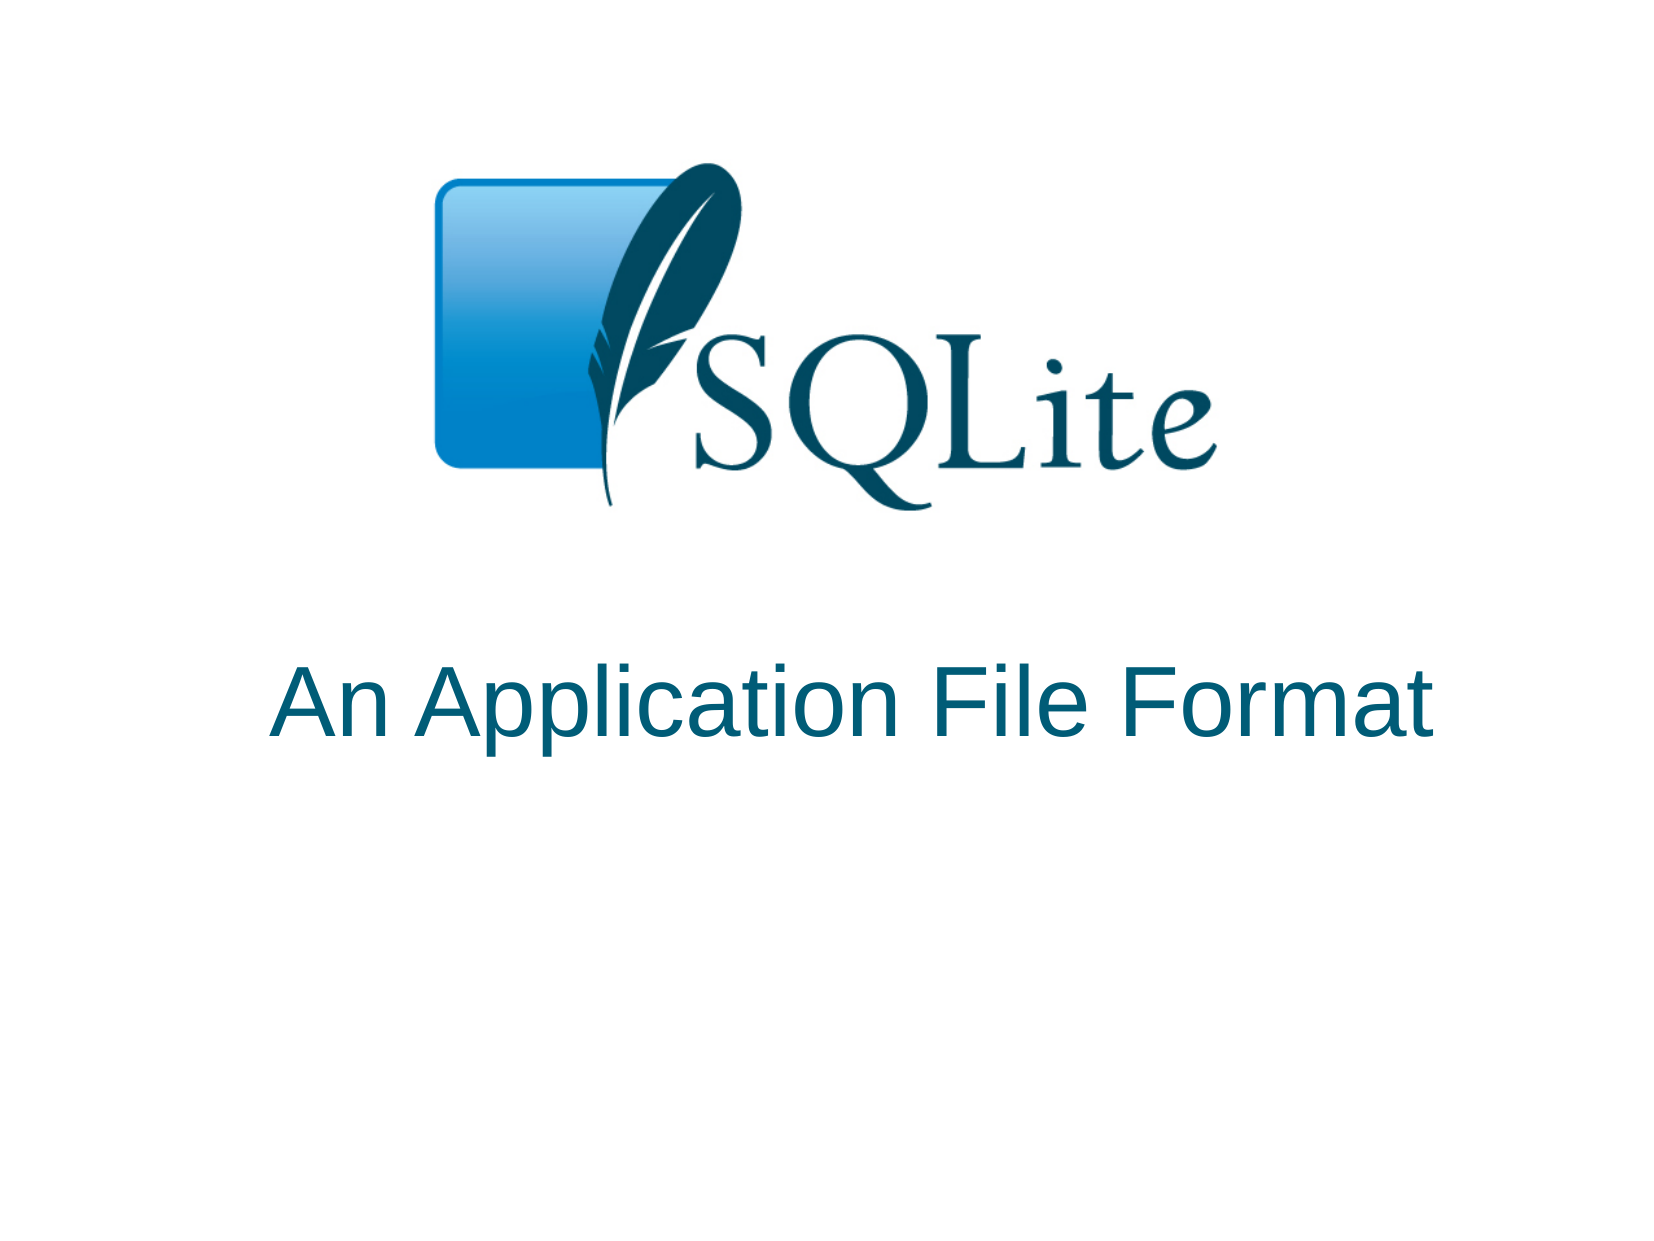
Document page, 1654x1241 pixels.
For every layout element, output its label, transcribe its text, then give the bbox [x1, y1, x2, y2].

picture [421, 149, 1231, 526]
text_box An Application File Format [255, 638, 1458, 768]
